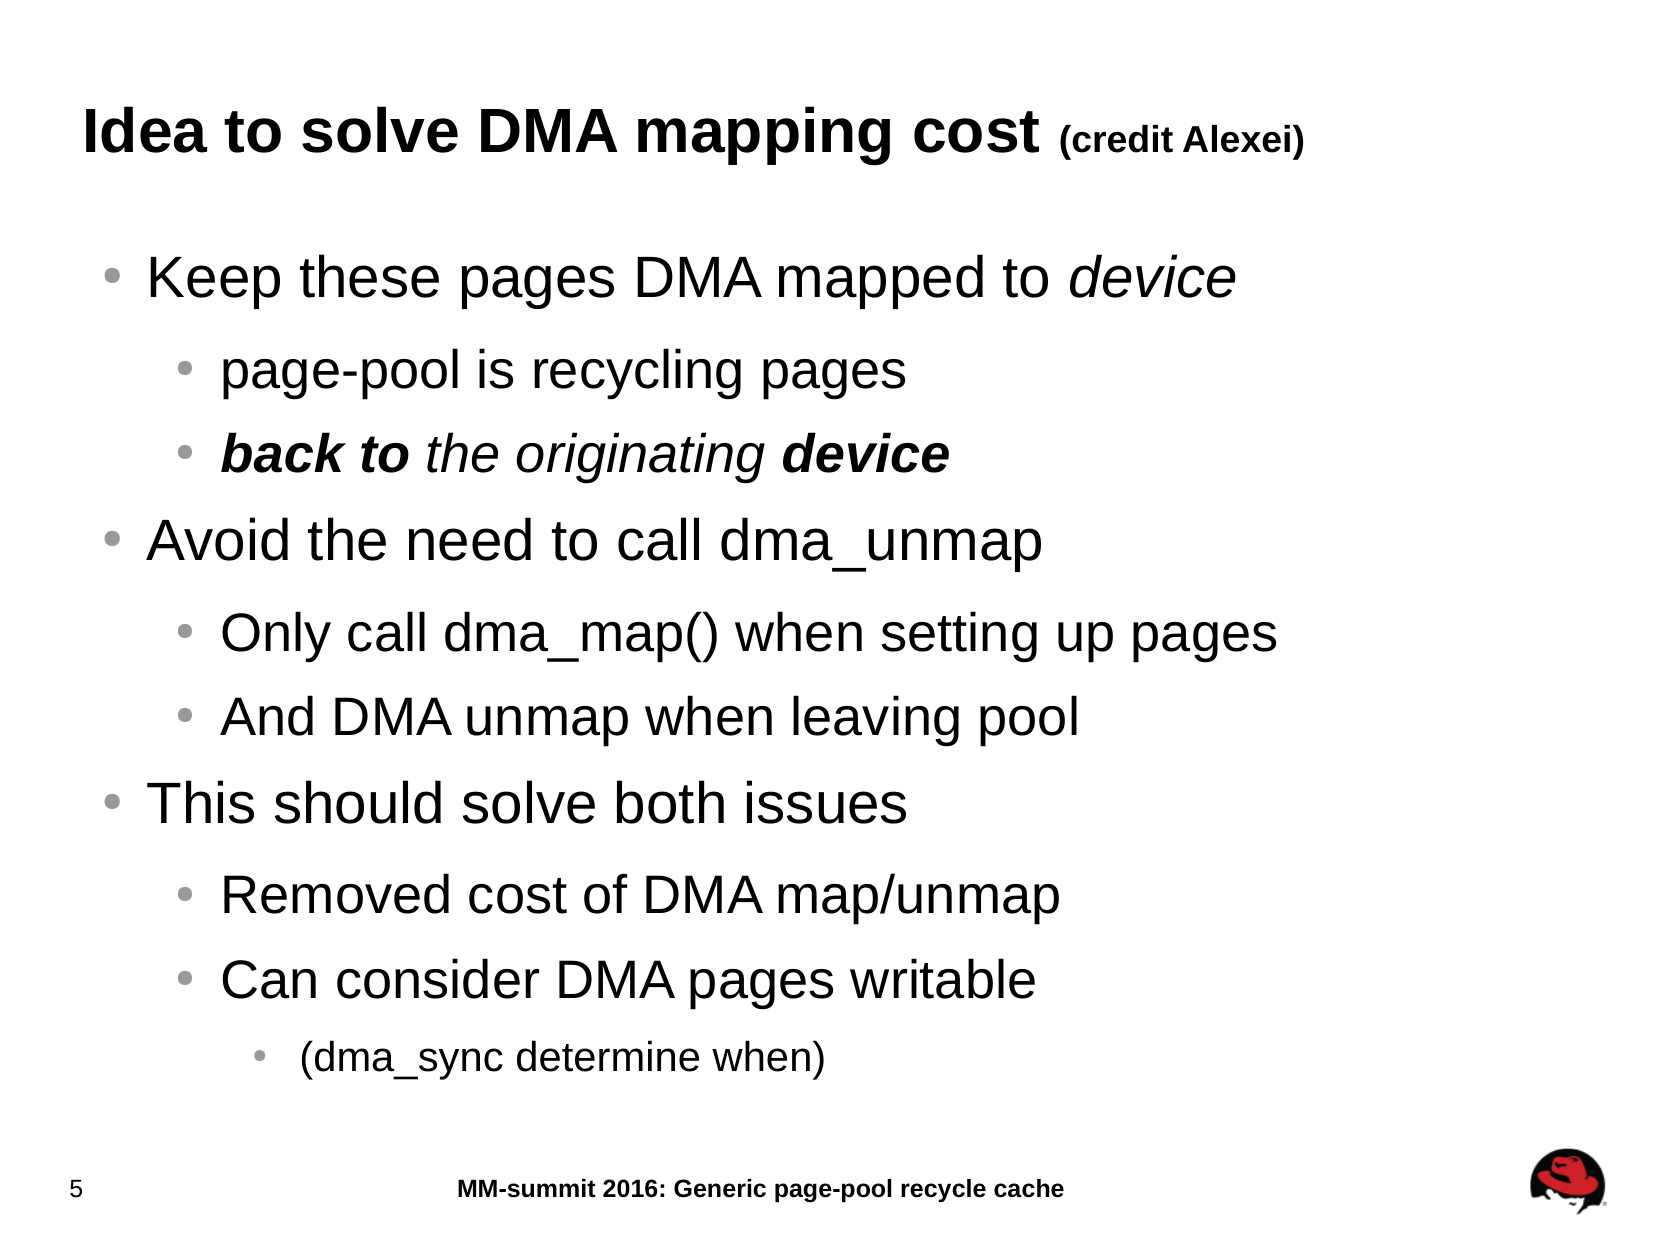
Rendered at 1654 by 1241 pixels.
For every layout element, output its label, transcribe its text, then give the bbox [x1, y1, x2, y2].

list Keep these pages DMA mapped to device page-pool is recycling pages back to the originating device Avoid the need to call dma_unmap Only call dma_map() when setting up pages And DMA unmap when leaving pool This should solve both issues Removed cost of DMA map/unmap Can consider DMA pages writable (dma_sync determine when) [86, 244, 1576, 1080]
title Idea to solve DMA mapping cost (credit Alexei) [82, 37, 1571, 226]
picture [1529, 1146, 1613, 1224]
